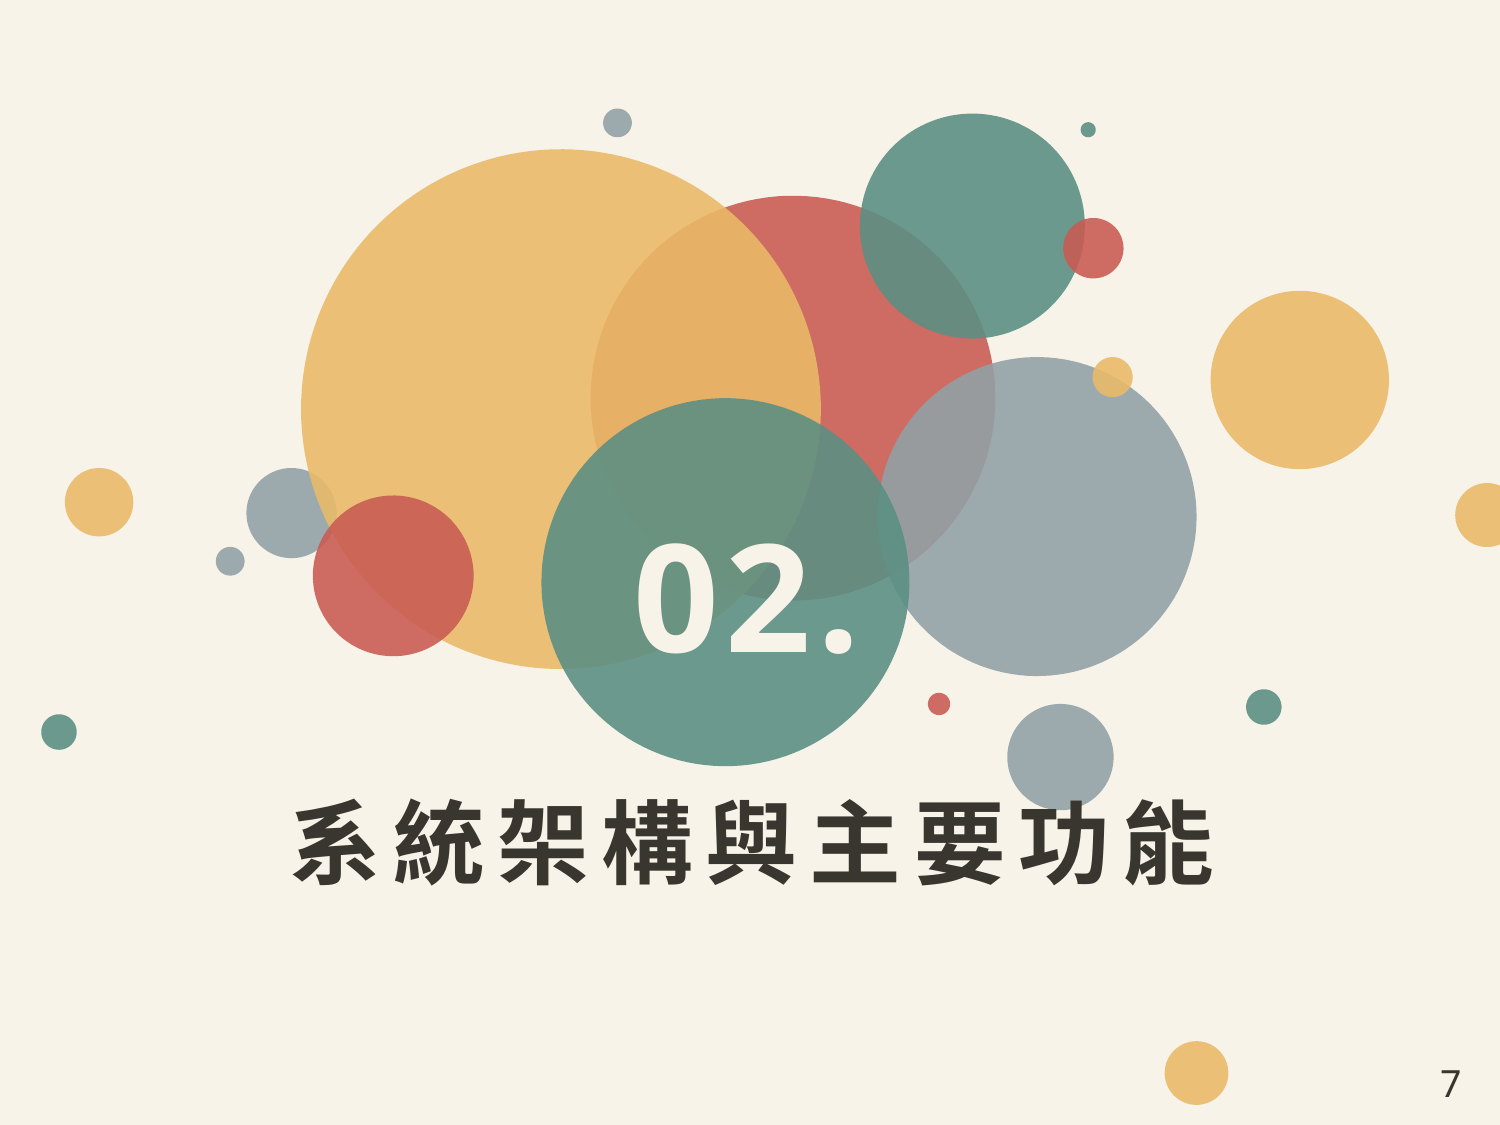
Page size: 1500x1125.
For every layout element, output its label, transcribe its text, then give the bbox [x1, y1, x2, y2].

text_box [1080, 122, 1096, 138]
text_box [215, 546, 245, 576]
text_box [1246, 689, 1282, 725]
text_box [1007, 703, 1114, 779]
text_box 7 [1425, 1052, 1479, 1113]
text_box 系統架構與主要功能 [274, 779, 1230, 904]
text_box 02. [619, 495, 876, 691]
text_box [1210, 290, 1389, 470]
text_box [64, 468, 134, 537]
text_box [603, 108, 632, 138]
text_box [41, 714, 77, 750]
text_box [927, 692, 951, 716]
text_box [1164, 1041, 1229, 1105]
text_box [246, 113, 1197, 767]
text_box [1455, 483, 1500, 547]
